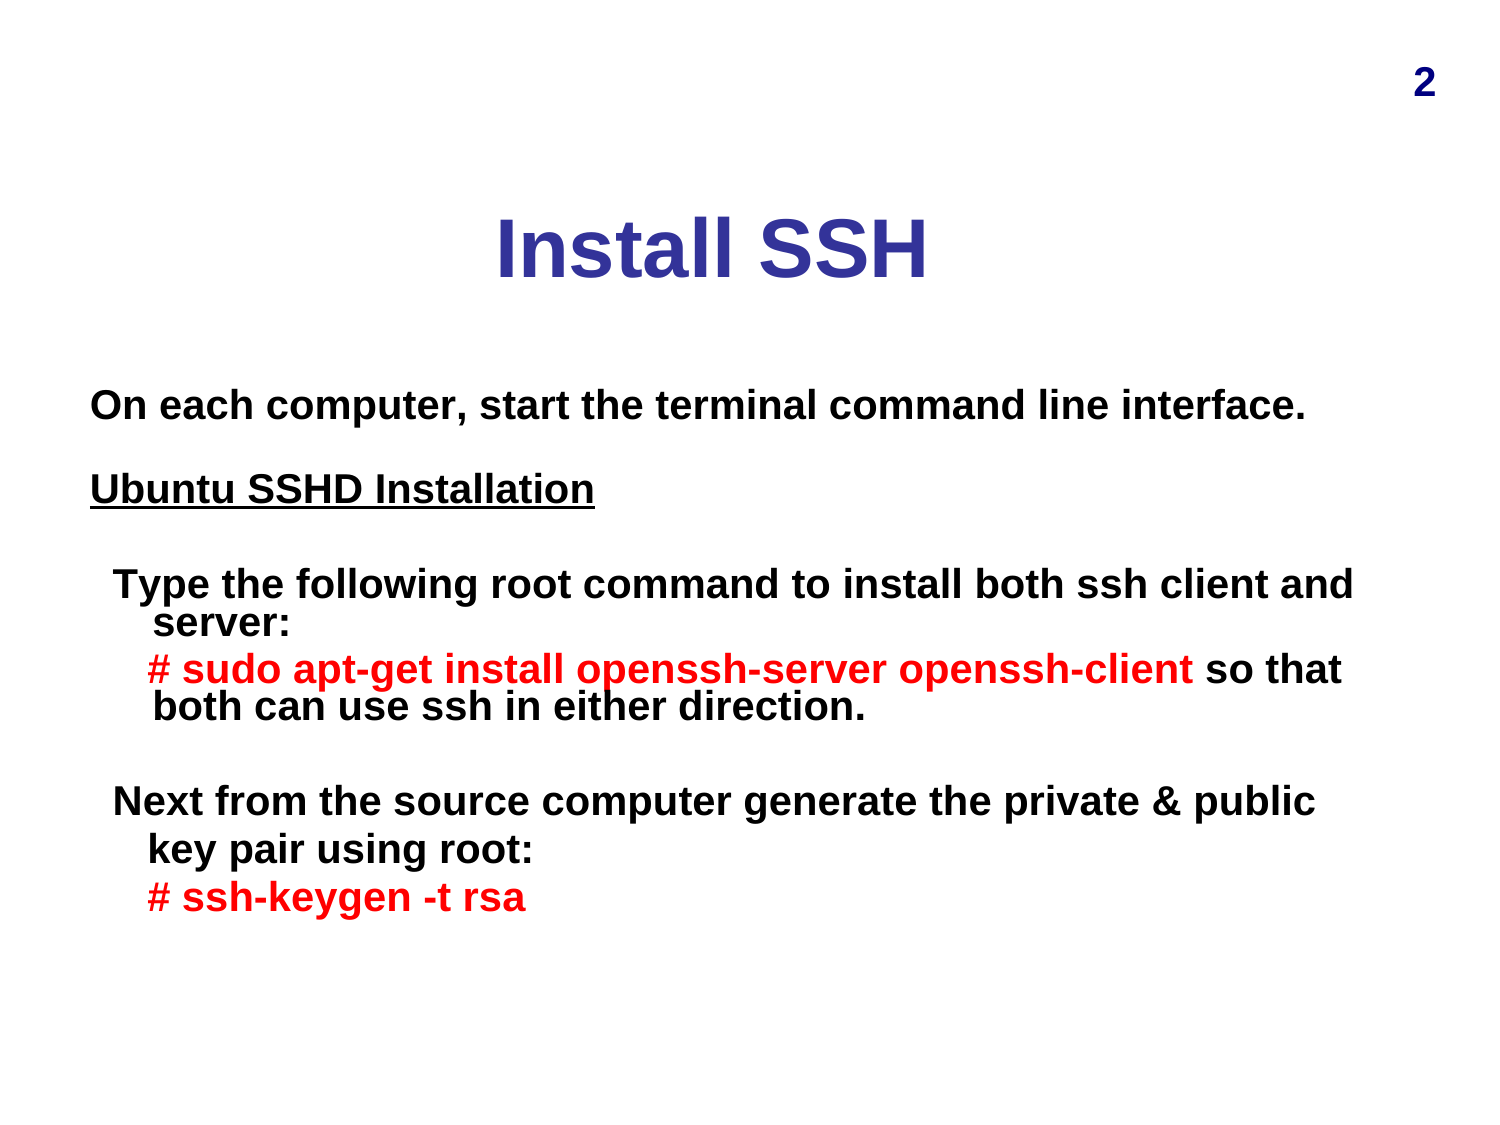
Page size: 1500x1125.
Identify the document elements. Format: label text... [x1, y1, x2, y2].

list On each computer, start the terminal command line interface. Ubuntu SSHD Installation Type the following root command to install both ssh client and server: # sudo apt-get install openssh-server openssh-client so that both can use ssh in either direction. Next from the source computer generate the private & public key pair using root: # ssh-keygen -t rsa [75, 381, 1388, 996]
title Install SSH [412, 192, 1013, 306]
text_box 2 [1387, 47, 1463, 113]
